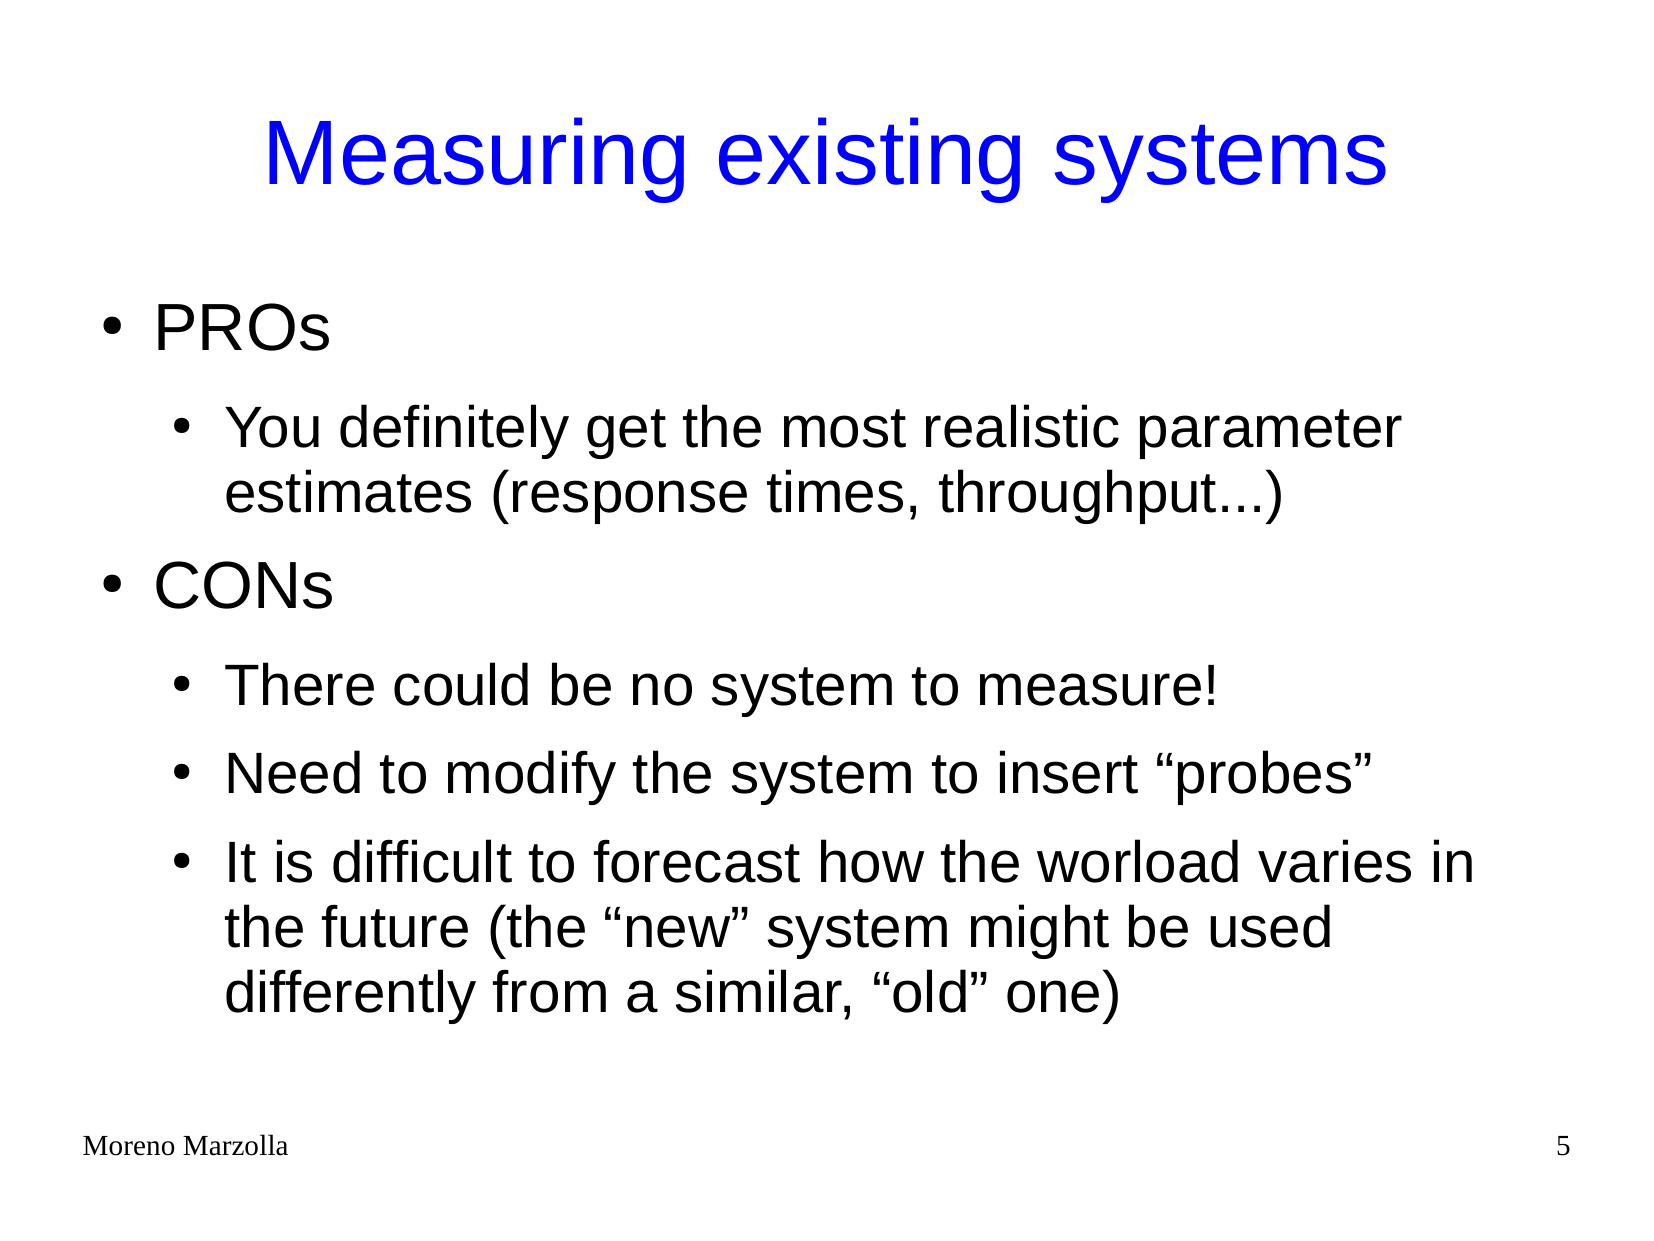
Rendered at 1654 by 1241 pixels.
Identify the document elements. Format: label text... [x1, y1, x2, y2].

title Measuring existing systems [82, 56, 1571, 250]
list PROs You definitely get the most realistic parameter estimates (response times, throughput...) CONs There could be no system to measure! Need to modify the system to insert “probes” It is difficult to forecast how the worload varies in the future (the “new” system might be used differently from a similar, “old” one) [82, 290, 1571, 1094]
